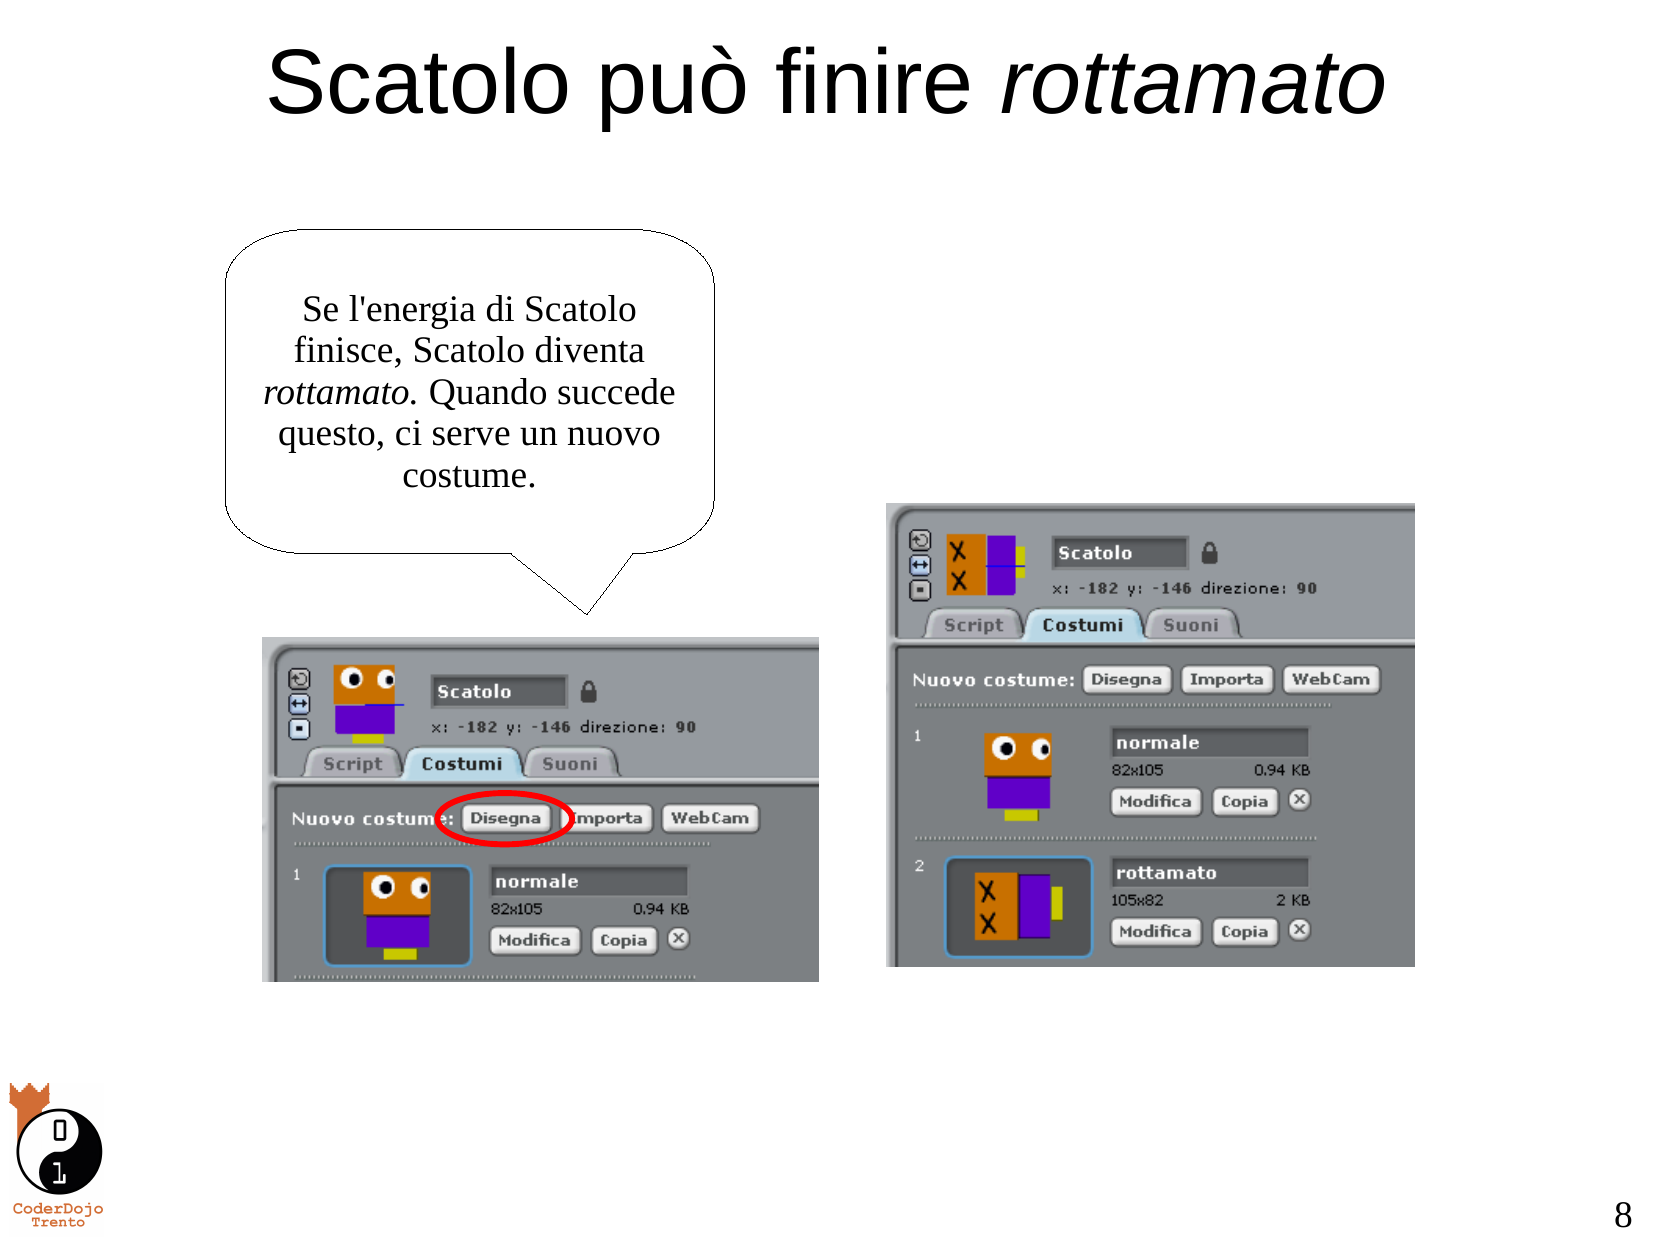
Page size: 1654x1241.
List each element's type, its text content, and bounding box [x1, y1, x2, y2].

title Scatolo può finire rottamato [82, 0, 1571, 186]
picture [886, 503, 1415, 967]
picture [262, 637, 819, 982]
text_box 8 [1599, 1186, 1650, 1241]
text_box Se l'energia di Scatolo finisce, Scatolo diventa rottamato. Quando succede questo, ci serve un nuovo costume. [225, 229, 715, 615]
picture [9, 1083, 104, 1237]
